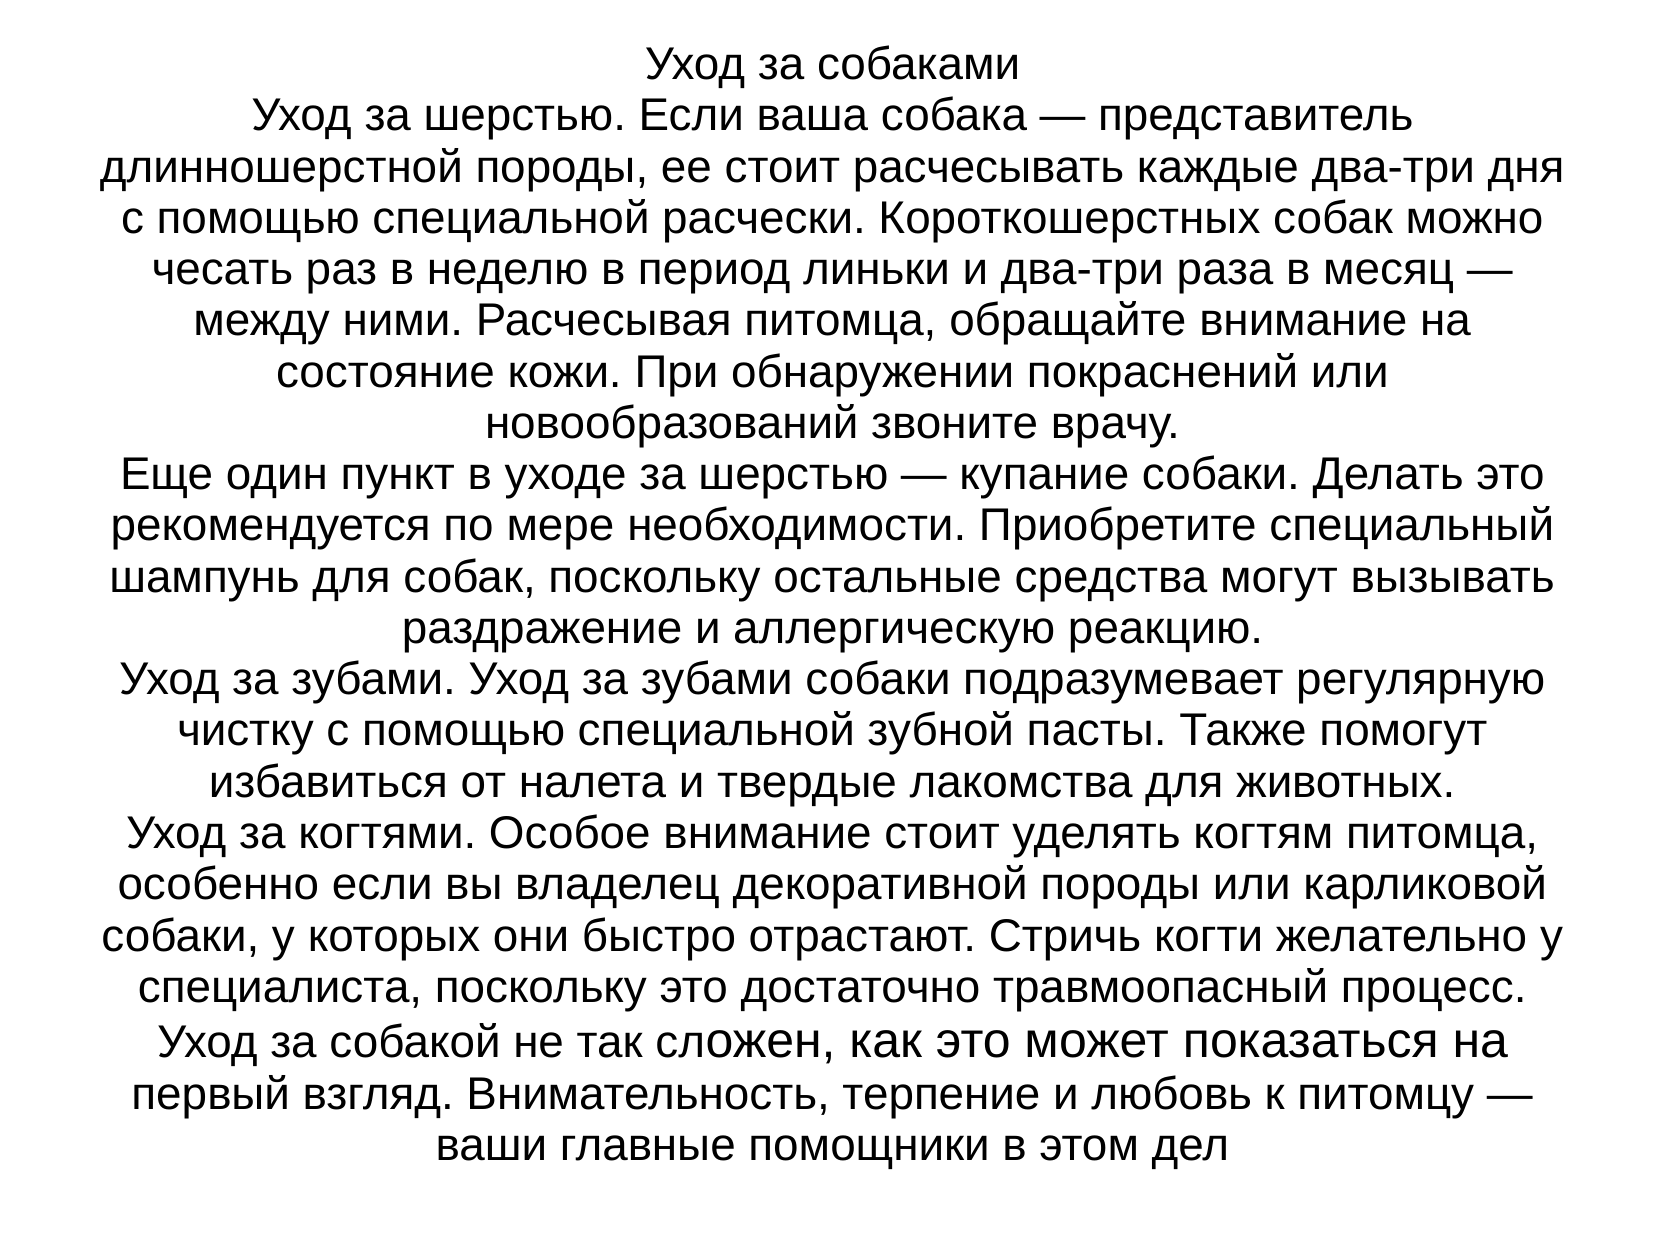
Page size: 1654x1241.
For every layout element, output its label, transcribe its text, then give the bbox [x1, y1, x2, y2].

title Уход за собаками Уход за шерстью. Если ваша собака — представитель длинношерстной породы, ее стоит расчесывать каждые два-три дня с помощью специальной расчески. Короткошерстных собак можно чесать раз в неделю в период линьки и два-три раза в месяц — между ними. Расчесывая питомца, обращайте внимание на состояние кожи. При обнаружении покраснений или новообразований звоните врачу. Еще один пункт в уходе за шерстью — купание собаки. Делать это рекомендуется по мере необходимости. Приобретите специальный шампунь для собак, поскольку остальные средства могут вызывать раздражение и аллергическую реакцию. Уход за зубами. Уход за зубами собаки подразумевает регулярную чистку с помощью специальной зубной пасты. Также помогут избавиться от налета и твердые лакомства для животных. Уход за когтями. Особое внимание стоит уделять когтям питомца, особенно если вы владелец декоративной породы или карликовой собаки, у которых они быстро отрастают. Стричь когти желательно у специалиста, поскольку это достаточно травмоопасный процесс. Уход за собакой не так сложен, как это может показаться на первый взгляд. Внимательность, терпение и любовь к питомцу — ваши главные помощники в этом дел [88, 40, 1577, 1168]
